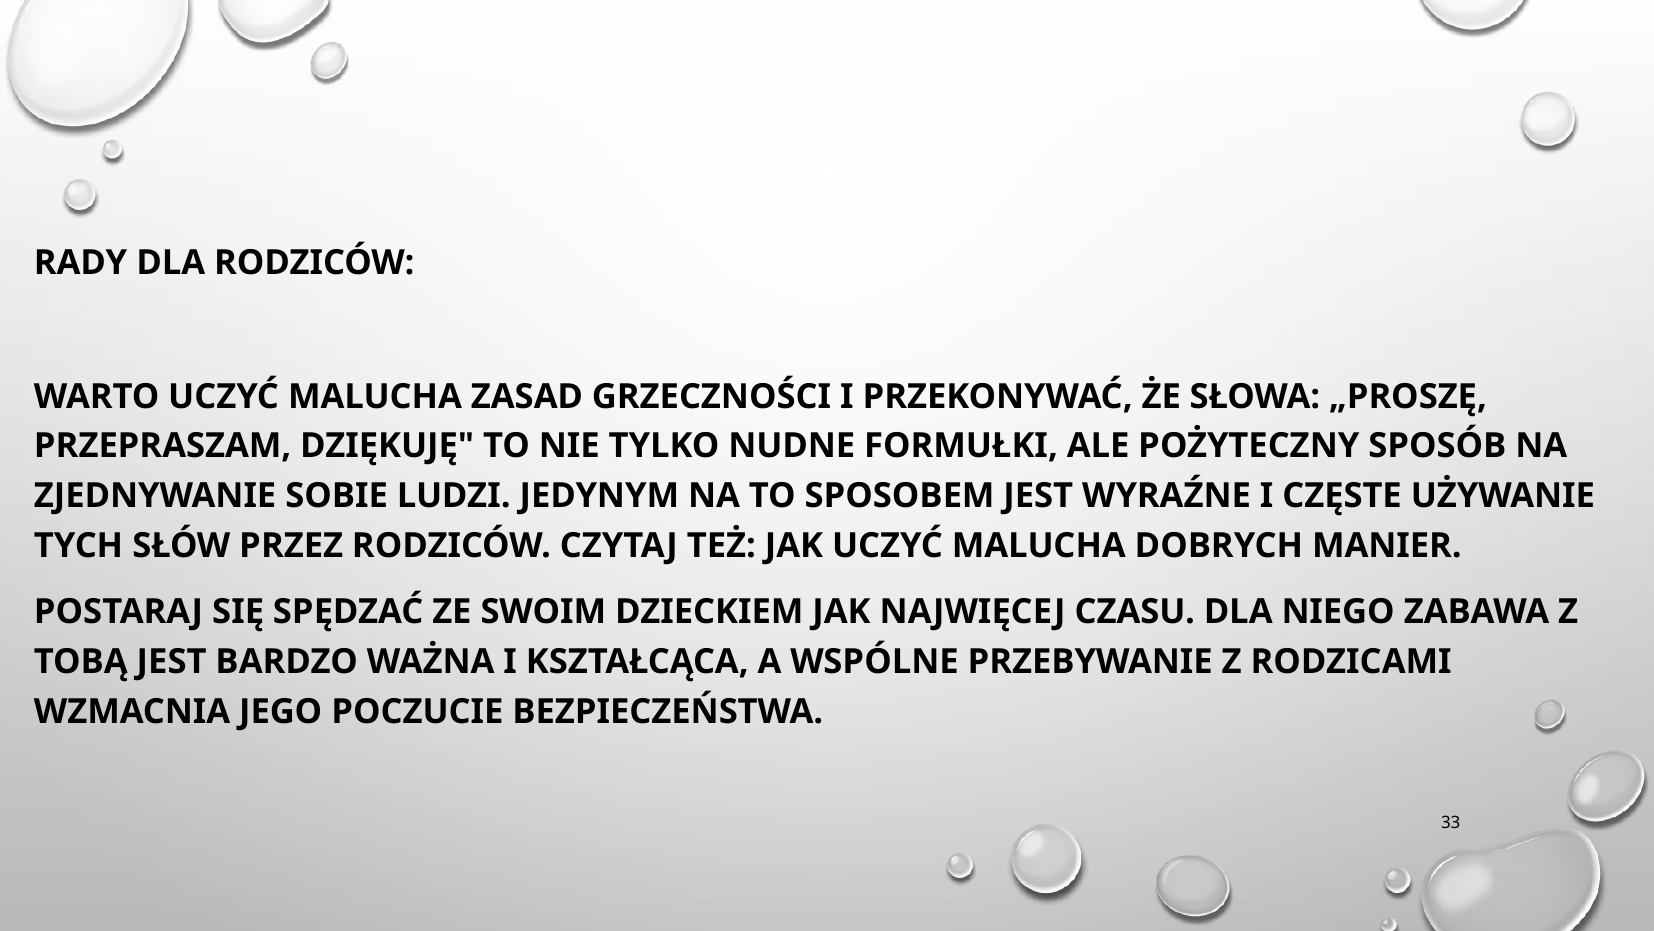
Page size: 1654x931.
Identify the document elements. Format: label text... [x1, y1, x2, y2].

list Rady dla rodziców: Warto uczyć malucha zasad grzeczności i przekonywać, że słowa: „proszę, przepraszam, dziękuję" to nie tylko nudne formułki, ale pożyteczny sposób na zjednywanie sobie ludzi. Jedynym na to sposobem jest wyraźne i częste używanie tych słów przez rodziców. Czytaj też: jak uczyć malucha dobrych manier. Postaraj się spędzać ze swoim dzieckiem jak najwięcej czasu. Dla niego zabawa z tobą jest bardzo ważna i kształcąca, a wspólne przebywanie z rodzicami wzmacnia jego poczucie bezpieczeństwa. [18, 224, 1654, 764]
text_box [1426, 798, 1530, 848]
